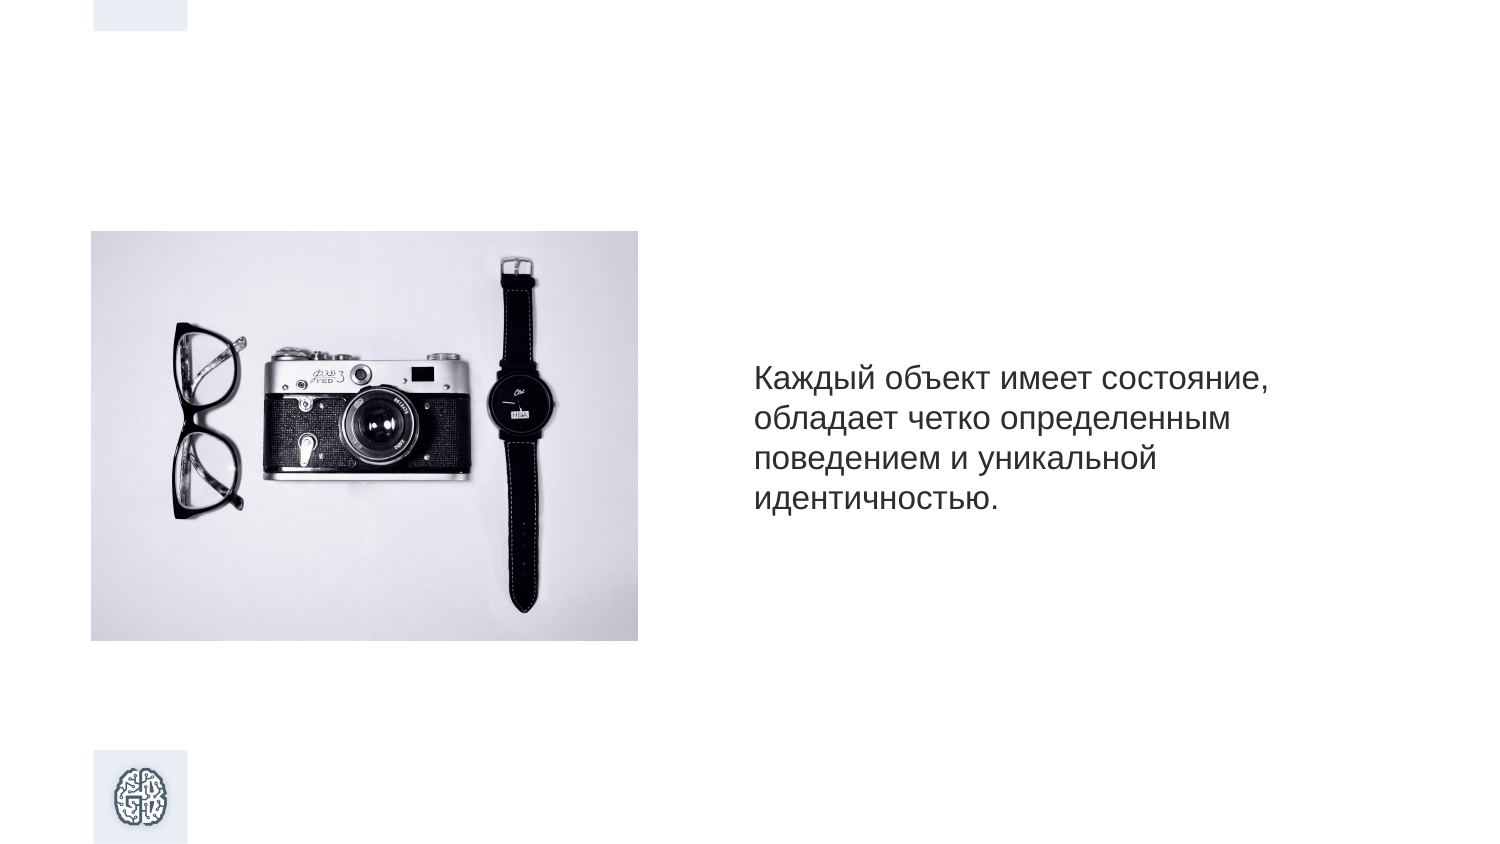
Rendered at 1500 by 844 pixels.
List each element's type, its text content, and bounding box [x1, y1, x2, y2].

text_box Каждый объект имеет состояние, обладает четко определенным поведением и уникальной идентичностью. [746, 231, 1311, 641]
picture [106, 760, 175, 834]
picture [91, 231, 638, 641]
